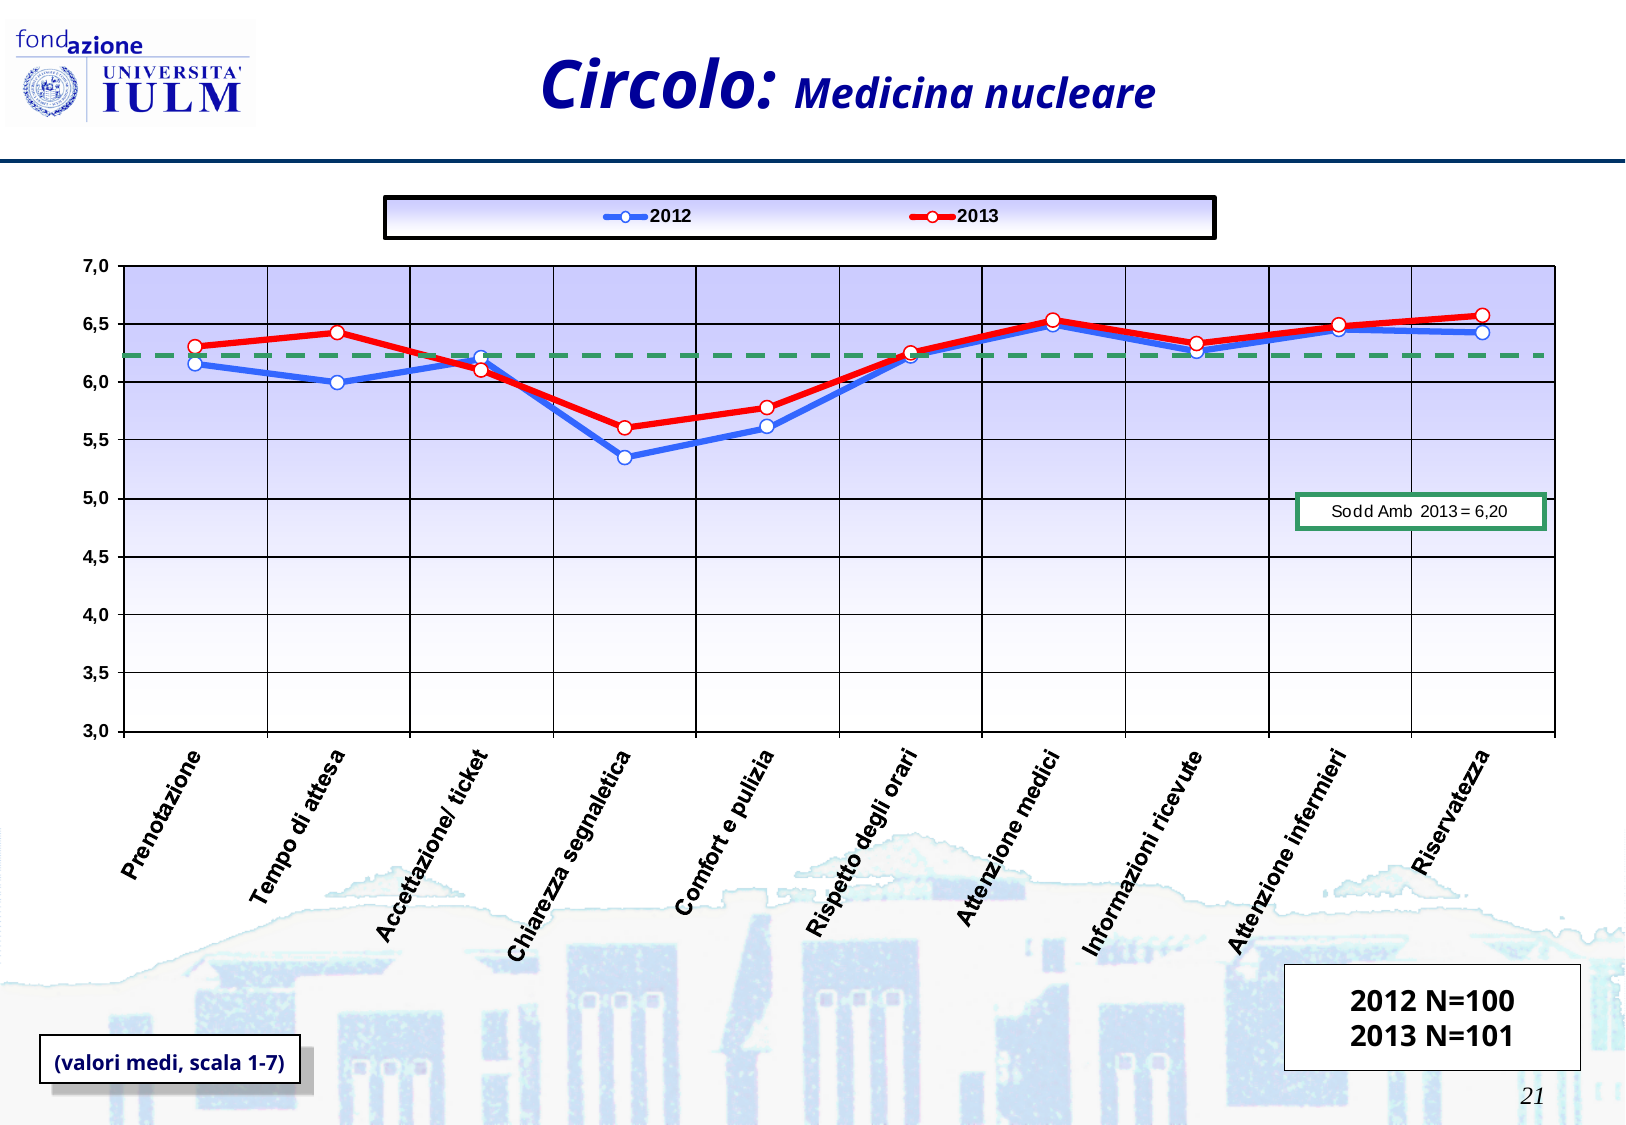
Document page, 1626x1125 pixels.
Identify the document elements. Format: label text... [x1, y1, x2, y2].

picture [51, 184, 1569, 1125]
text_box 2012 N=100 2013 N=101 [1284, 964, 1581, 1071]
picture [5, 19, 256, 127]
text_box Circolo: Medicina nucleare [304, 18, 1392, 144]
text_box (valori medi, scala 1-7) [39, 1034, 300, 1083]
